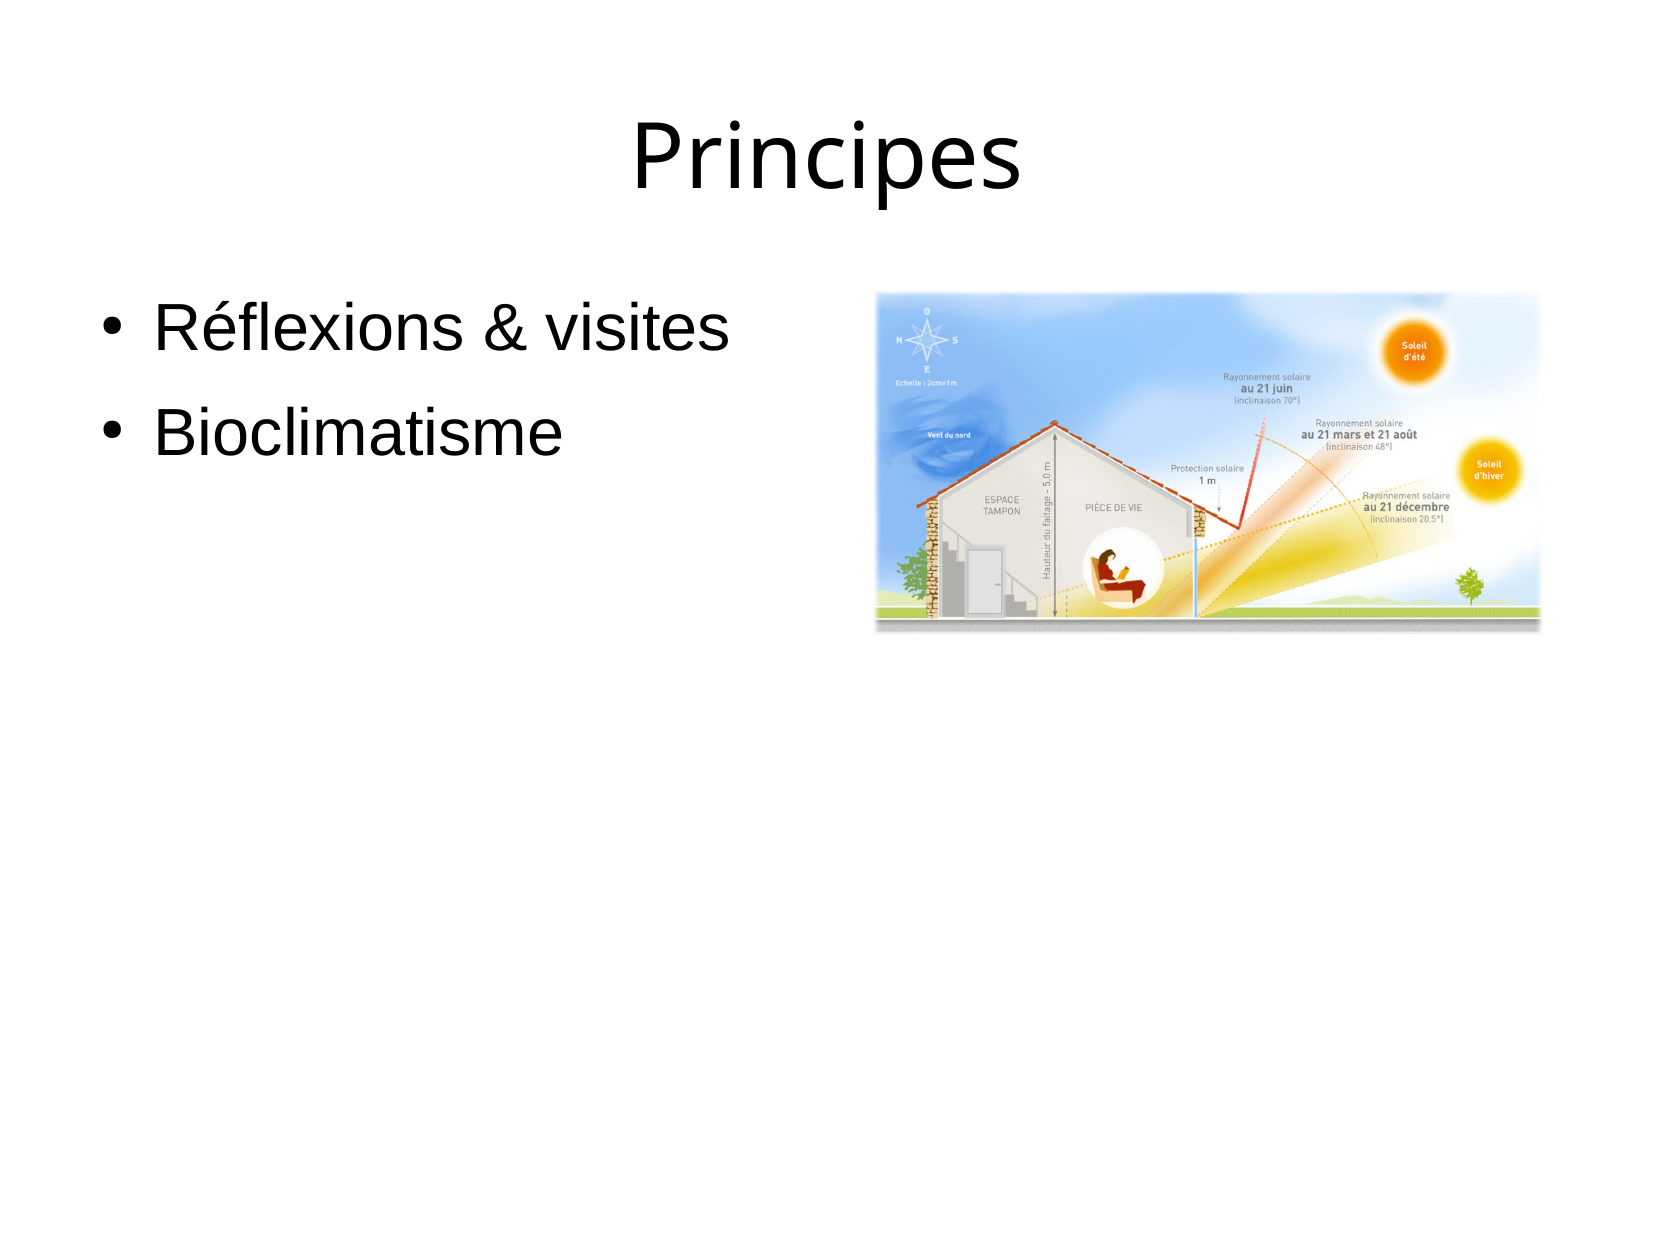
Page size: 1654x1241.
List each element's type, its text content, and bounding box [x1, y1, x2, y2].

picture [871, 290, 1545, 634]
title Principes [82, 49, 1571, 257]
list Réflexions & visites Bioclimatisme [82, 290, 809, 1010]
